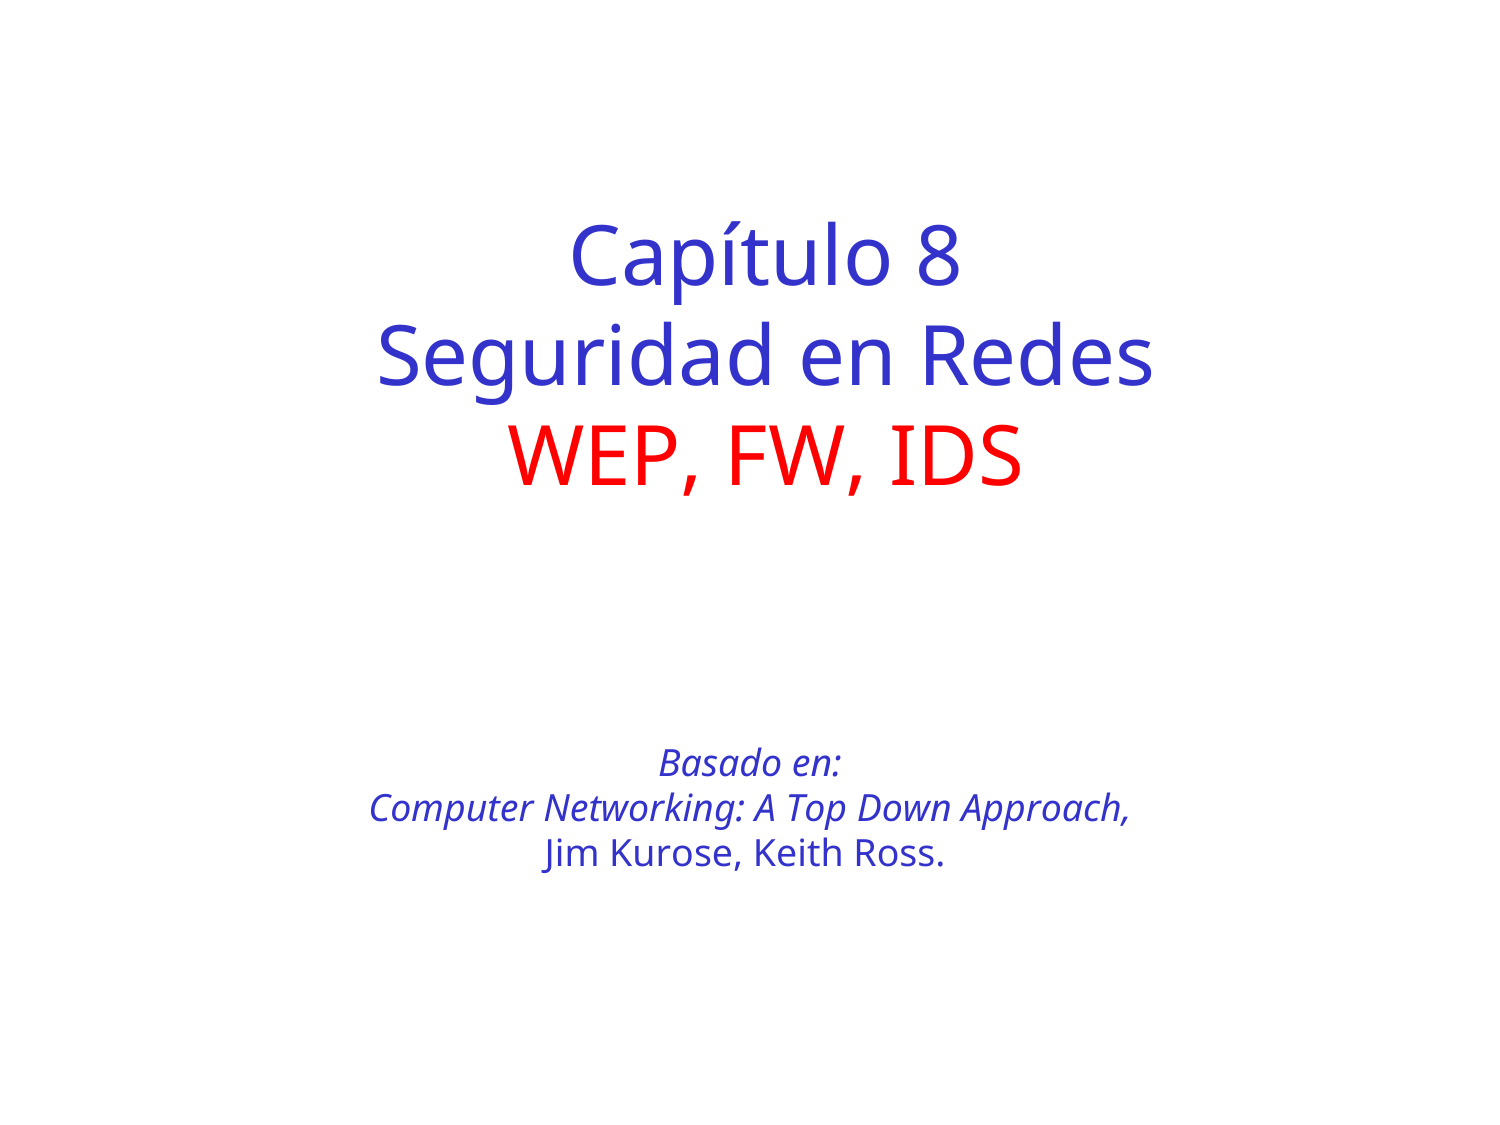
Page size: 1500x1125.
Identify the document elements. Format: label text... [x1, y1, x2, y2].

text_box Basado en: Computer Networking: A Top Down Approach, Jim Kurose, Keith Ross. [256, 571, 1244, 1042]
text_box Capítulo 8 Seguridad en Redes WEP, FW, IDS [293, 210, 1239, 494]
